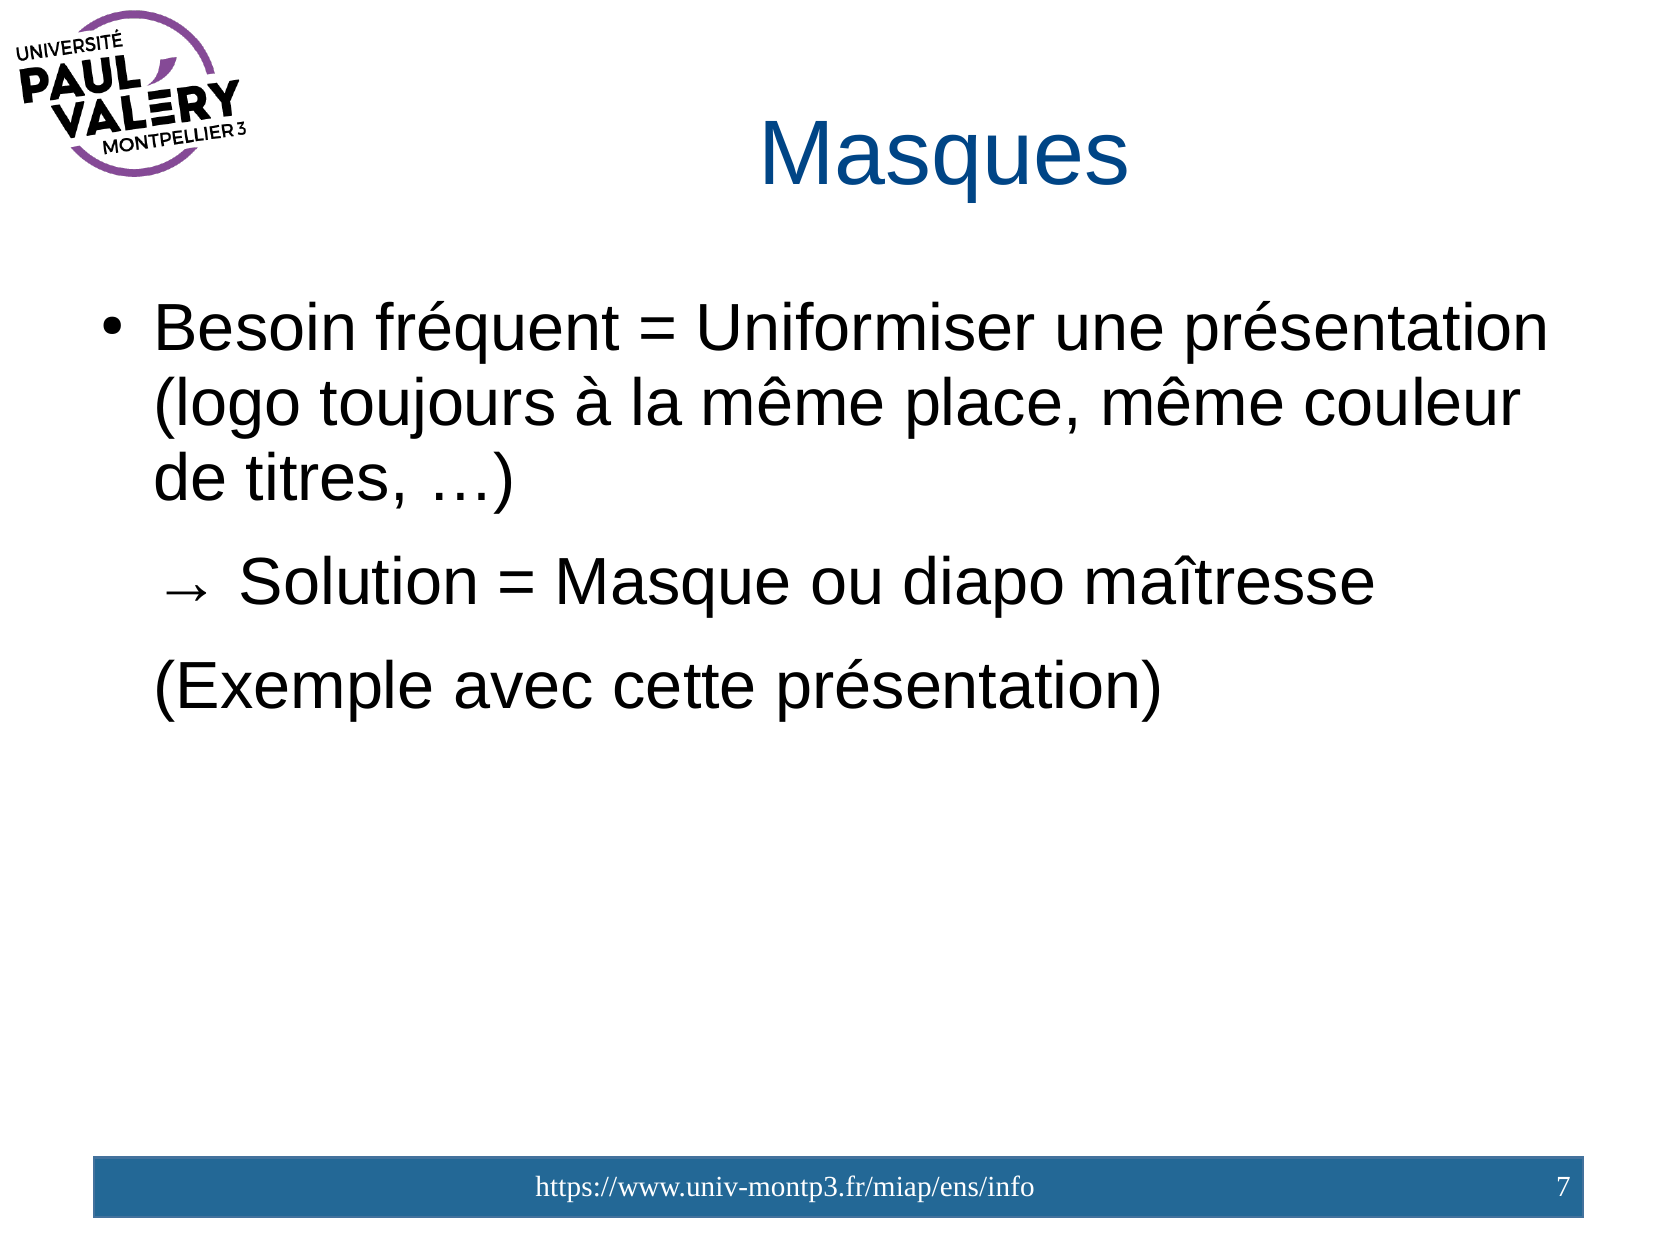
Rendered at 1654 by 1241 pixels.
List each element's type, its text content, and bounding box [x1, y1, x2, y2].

picture [0, 0, 262, 188]
title Masques [318, 49, 1571, 257]
list Besoin fréquent = Uniformiser une présentation (logo toujours à la même place, même couleur de titres, …) → Solution = Masque ou diapo maîtresse (Exemple avec cette présentation) [82, 290, 1571, 1010]
